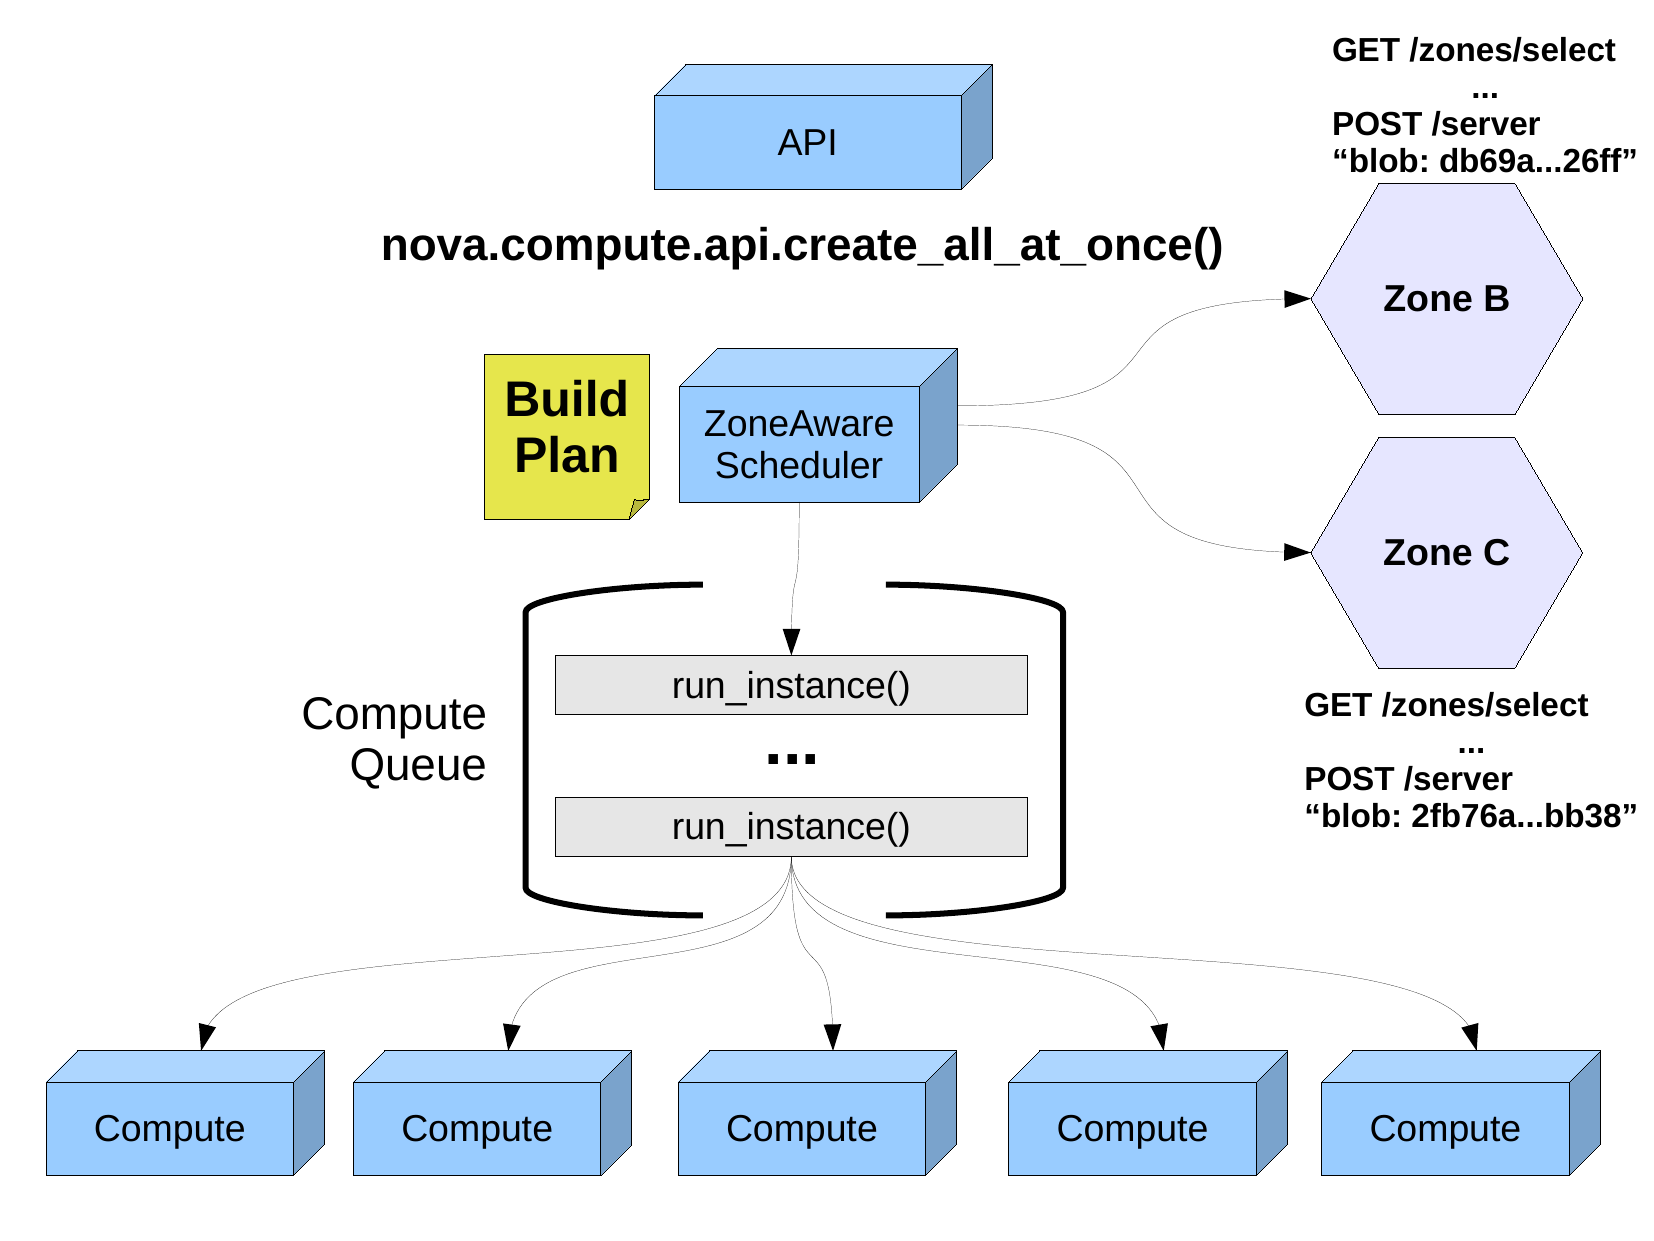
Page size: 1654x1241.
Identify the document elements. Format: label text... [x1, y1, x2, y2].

text_box ZoneAware Scheduler [679, 387, 919, 503]
text_box Compute [1008, 1083, 1256, 1176]
text_box Compute Queue [286, 680, 502, 798]
text_box nova.compute.api.create_all_at_once() [366, 211, 1240, 279]
text_box ... [750, 696, 836, 787]
text_box run_instance() [555, 655, 1028, 715]
text_box GET /zones/select ... POST /server “blob: 2fb76a...bb38” [1289, 679, 1654, 848]
text_box GET /zones/select ... POST /server “blob: db69a...26ff” [1317, 23, 1654, 192]
text_box run_instance() [555, 797, 1028, 857]
text_box Compute [353, 1083, 600, 1176]
text_box Compute [46, 1083, 293, 1176]
text_box API [654, 96, 961, 190]
text_box Zone B [1311, 192, 1583, 415]
text_box Compute [678, 1083, 925, 1176]
text_box Zone C [1311, 437, 1583, 669]
text_box Build Plan [484, 354, 650, 520]
text_box Compute [1321, 1083, 1569, 1176]
